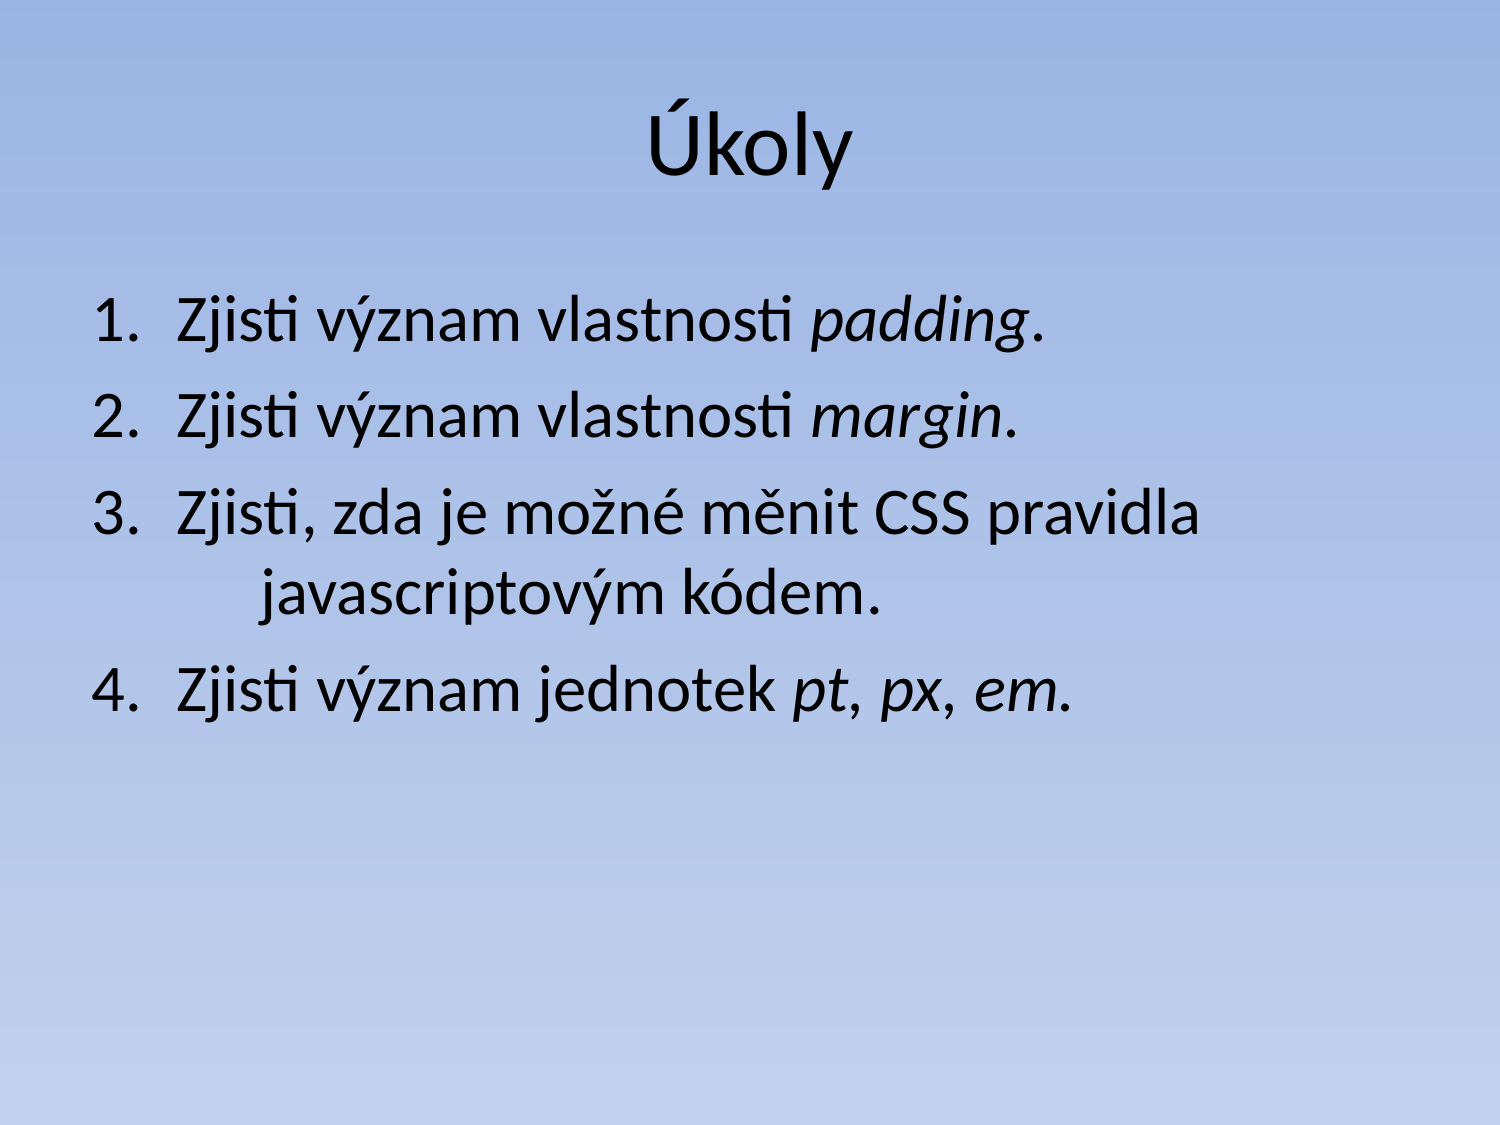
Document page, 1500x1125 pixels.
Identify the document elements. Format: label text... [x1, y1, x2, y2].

title Úkoly [75, 45, 1426, 233]
list Zjisti význam vlastnosti padding. Zjisti význam vlastnosti margin. Zjisti, zda je možné měnit CSS pravidla javascriptovým kódem. Zjisti význam jednotek pt, px, em. [76, 267, 1427, 1010]
